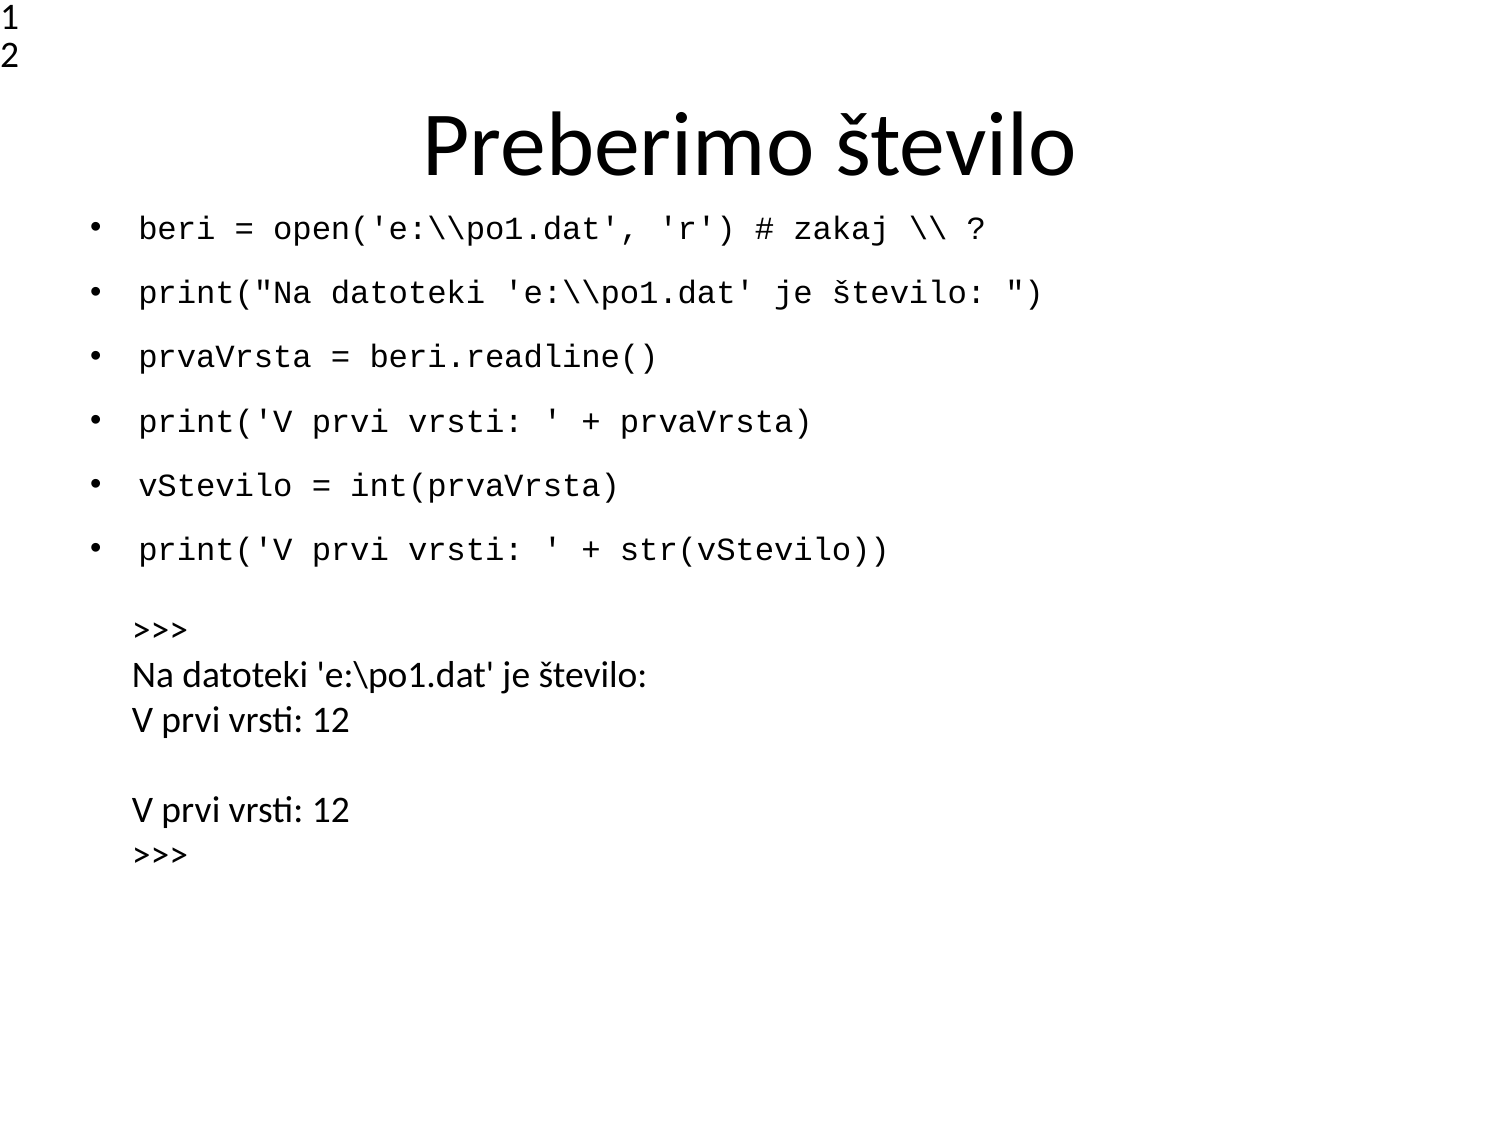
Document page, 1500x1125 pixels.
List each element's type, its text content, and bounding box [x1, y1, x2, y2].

text_box >>> Na datoteki 'e:\po1.dat' je število: V prvi vrsti: 12 V prvi vrsti: 12 >>> [117, 597, 1442, 883]
title Preberimo število [75, 45, 1425, 200]
list beri = open('e:\\po1.dat', 'r') # zakaj \\ ? print("Na datoteki 'e:\\po1.dat' je število: ") prvaVrsta = beri.readline() print('V prvi vrsti: ' + prvaVrsta) vStevilo = int(prvaVrsta) print('V prvi vrsti: ' + str(vStevilo)) [75, 200, 1425, 575]
